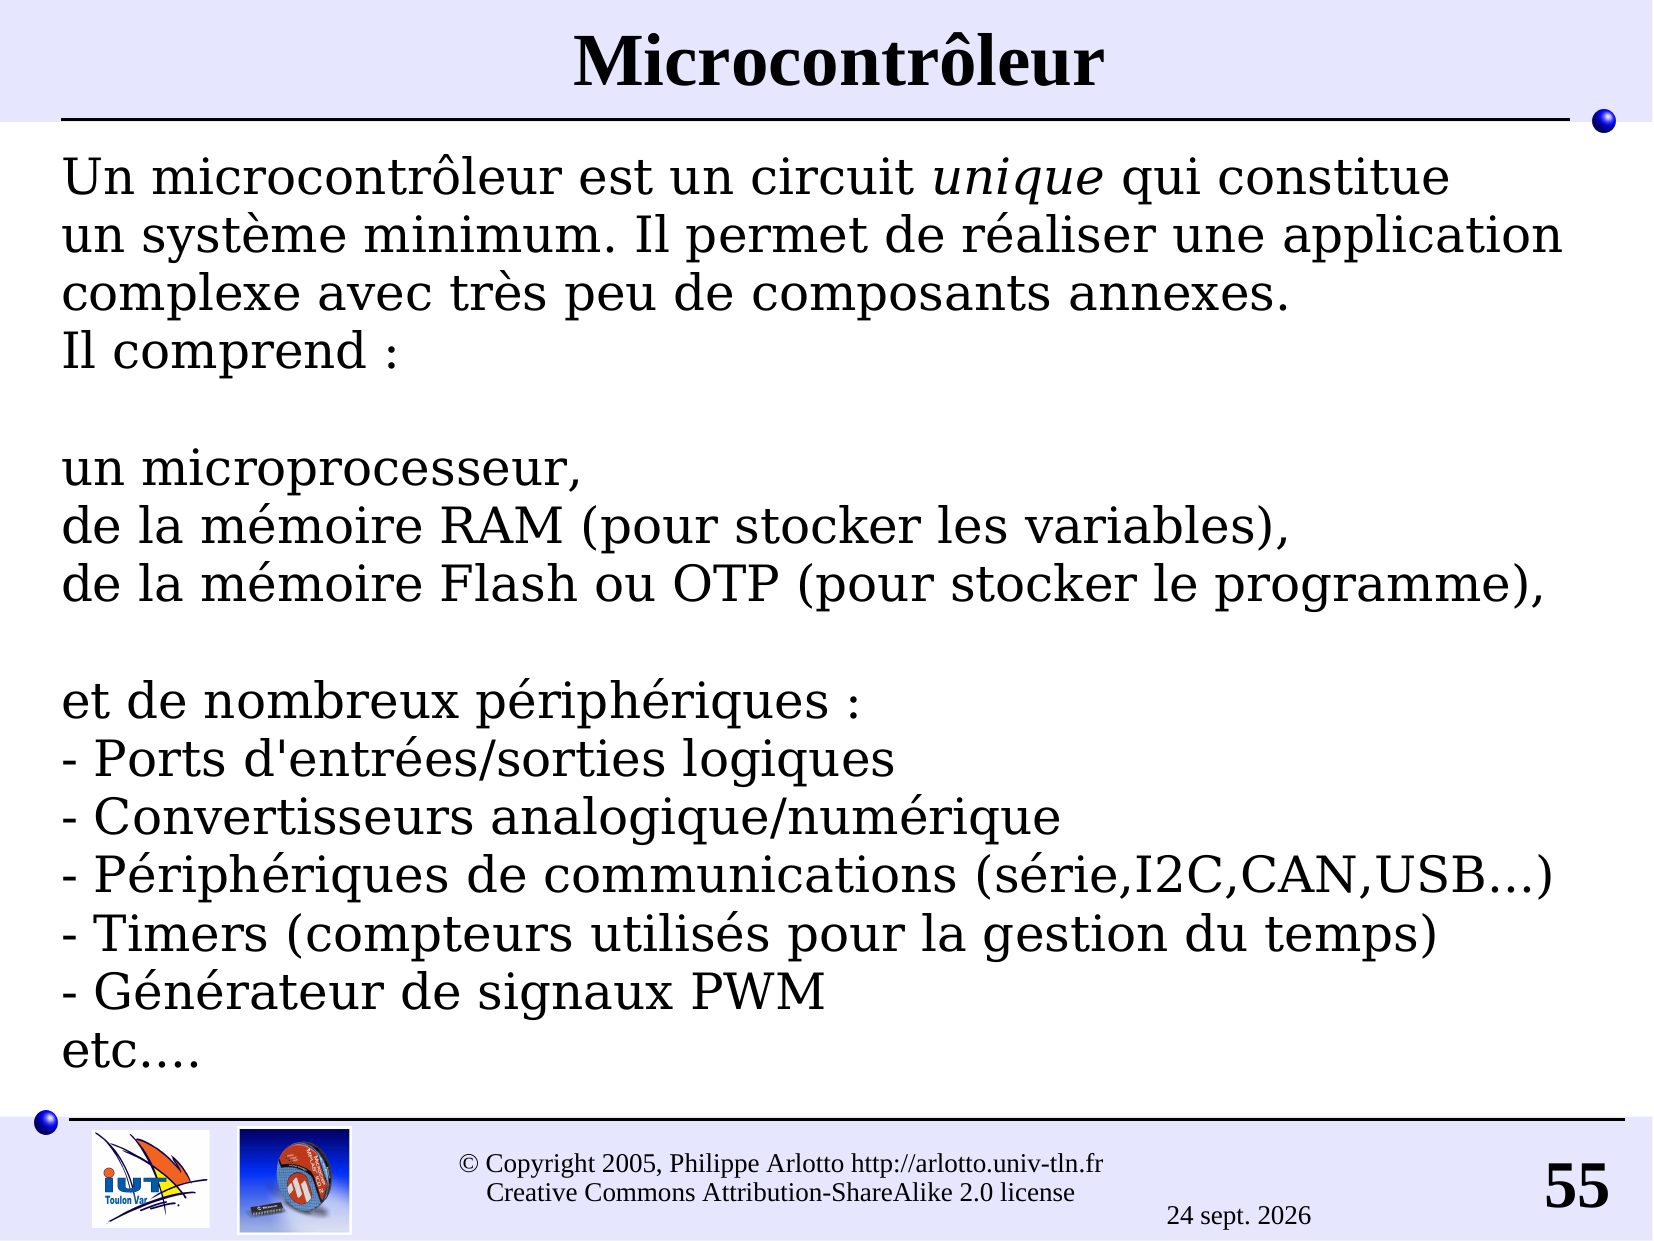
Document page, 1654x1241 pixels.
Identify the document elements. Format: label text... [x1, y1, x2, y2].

text_box Un microcontrôleur est un circuit unique qui constitue un système minimum. Il permet de réaliser une application complexe avec très peu de composants annexes. Il comprend : un microprocesseur, de la mémoire RAM (pour stocker les variables), de la mémoire Flash ou OTP (pour stocker le programme), et de nombreux périphériques : - Ports d'entrées/sorties logiques - Convertisseurs analogique/numérique - Périphériques de communications (série,I2C,CAN,USB...) - Timers (compteurs utilisés pour la gestion du temps) - Générateur de signaux PWM etc.... [61, 147, 1565, 1138]
picture [237, 1138, 352, 1235]
title Microcontrôleur [95, 14, 1585, 107]
